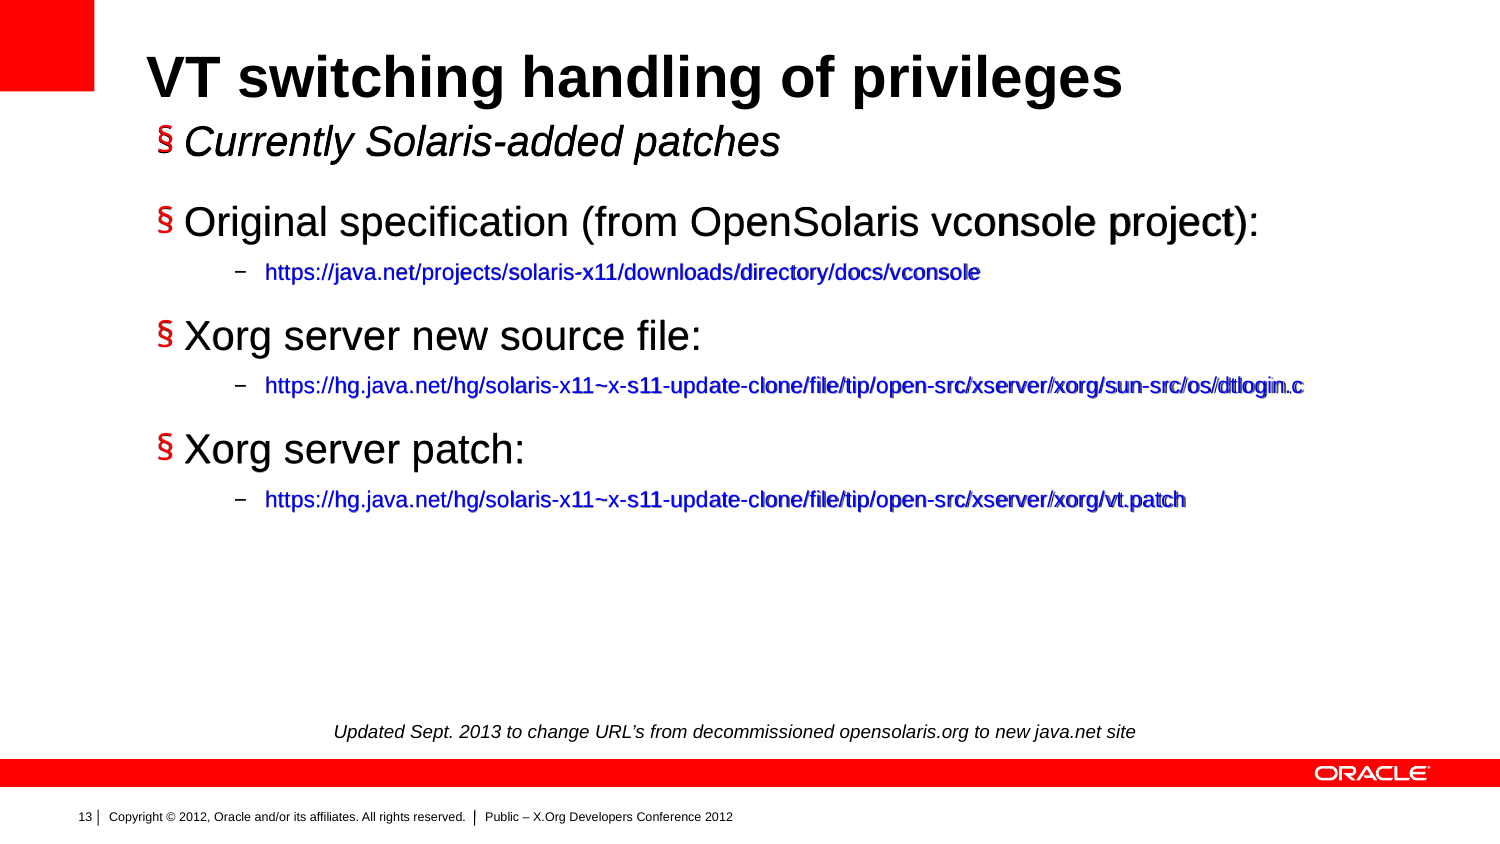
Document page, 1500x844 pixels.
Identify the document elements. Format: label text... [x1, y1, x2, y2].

list Currently Solaris-added patches [131, 106, 1482, 157]
title VT switching handling of privileges [131, 40, 1482, 106]
text_box Updated Sept. 2013 to change URL’s from decommissioned opensolaris.org to new java.net site [318, 714, 1182, 751]
picture [0, 759, 1500, 787]
list Original specification (from OpenSolaris vconsole project): https://java.net/projects/solaris-x11/downloads/directory/docs/vconsole Xorg server new source file: https://hg.java.net/hg/solaris-x11~x-s11-update-clone/file/tip/open-src/xserver/xorg/sun-src/os/dtlogin.c Xorg server patch: https://hg.java.net/hg/solaris-x11~x-s11-update-clone/file/tip/open-src/xserver/xorg/vt.patch [131, 187, 1463, 776]
